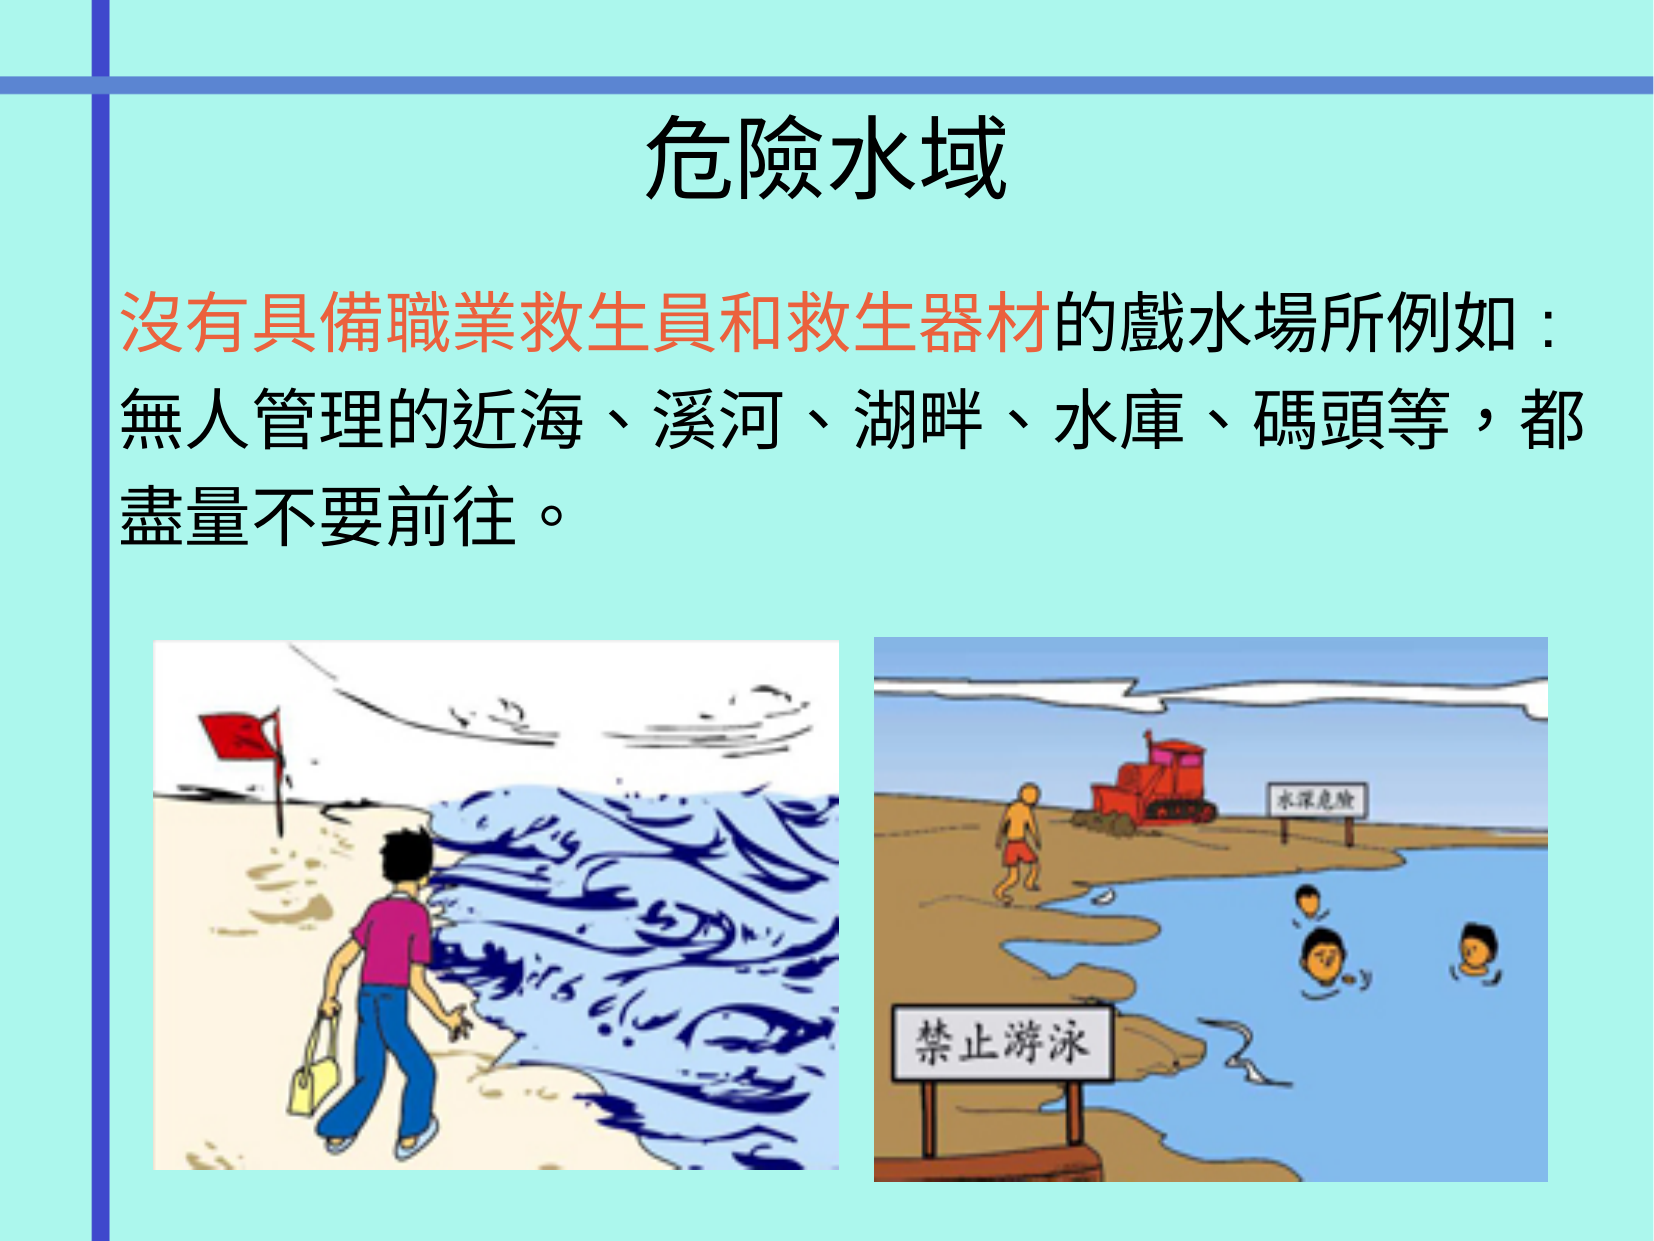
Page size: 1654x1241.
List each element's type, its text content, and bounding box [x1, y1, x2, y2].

subtitle 沒有具備職業救生員和救生器材的戲水場所例如:無人管理的近海、溪河、湖畔、水庫、碼頭等，都盡量不要前往。 [118, 43, 1607, 863]
title 危險水域 [82, 49, 118, 257]
picture [0, 0, 1654, 1241]
